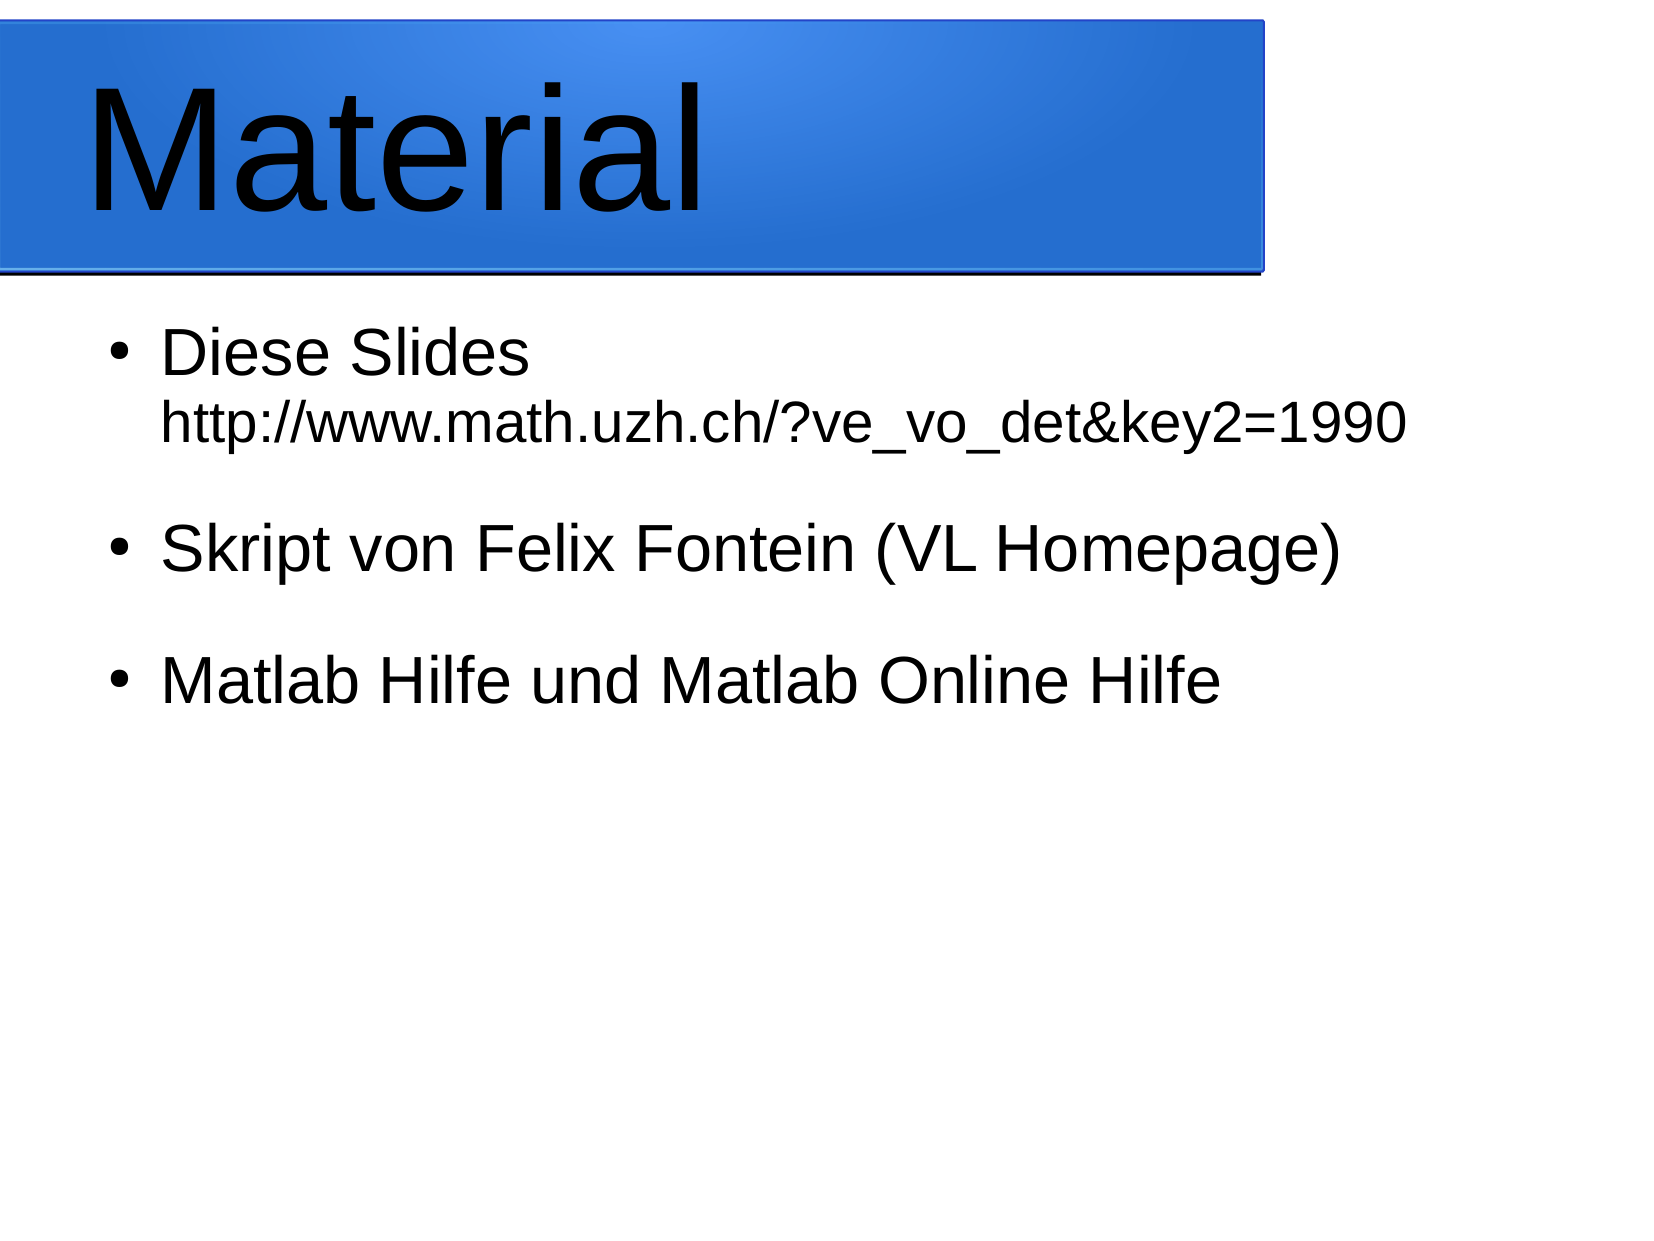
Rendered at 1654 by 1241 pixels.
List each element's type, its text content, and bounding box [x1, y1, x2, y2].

list Diese Slides http://www.math.uzh.ch/?ve_vo_det&key2=1990 Skript von Felix Fontein (VL Homepage) Matlab Hilfe und Matlab Online Hilfe [90, 315, 1579, 1141]
title Material [82, 47, 1235, 252]
